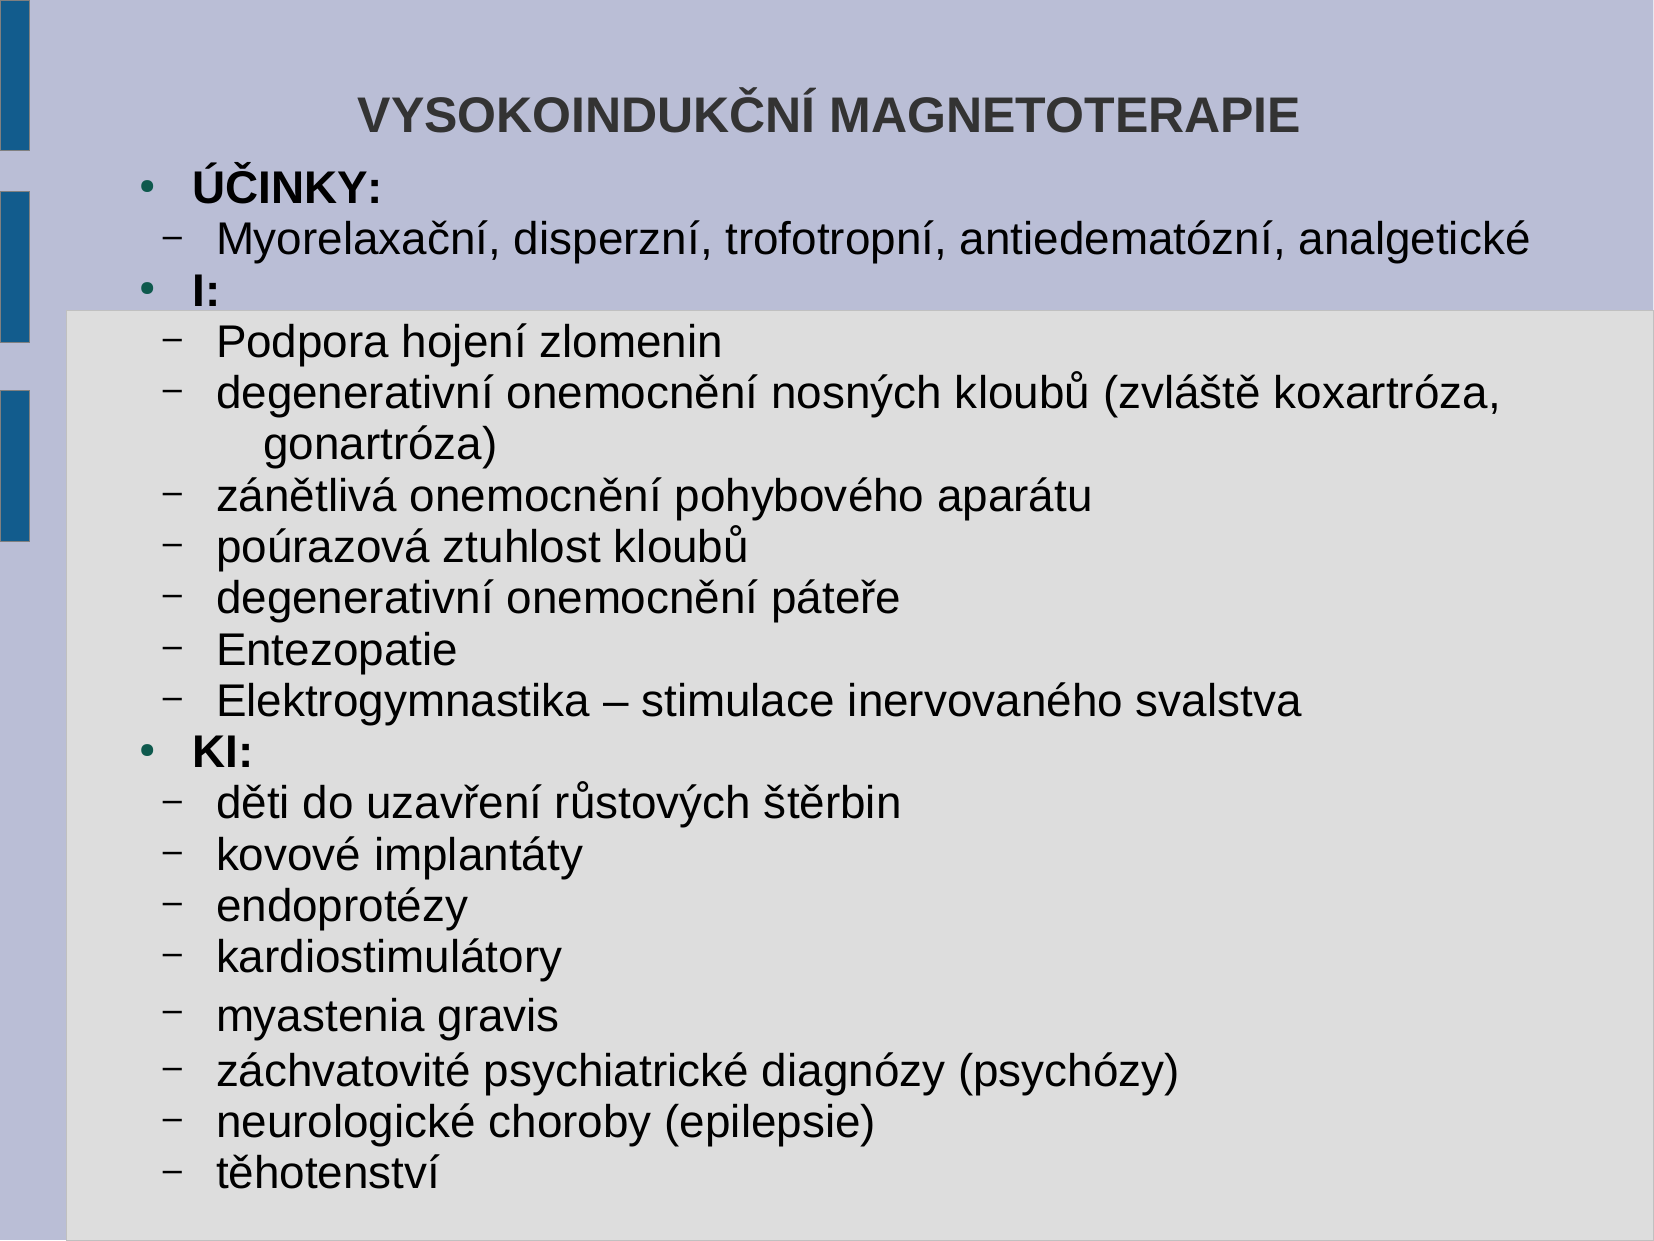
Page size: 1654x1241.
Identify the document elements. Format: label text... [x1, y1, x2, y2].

list ÚČINKY: Myorelaxační, disperzní, trofotropní, antiedematózní, analgetické I: Podpora hojení zlomenin degenerativní onemocnění nosných kloubů (zvláště koxartróza, gonartróza) zánětlivá onemocnění pohybového aparátu poúrazová ztuhlost kloubů degenerativní onemocnění páteře Entezopatie Elektrogymnastika – stimulace inervovaného svalstva KI: děti do uzavření růstových štěrbin kovové implantáty endoprotézy kardiostimulátory myastenia gravis záchvatovité psychiatrické diagnózy (psychózy) neurologické choroby (epilepsie) těhotenství [121, 162, 1534, 1187]
title VYSOKOINDUKČNÍ MAGNETOTERAPIE [123, 11, 1536, 219]
